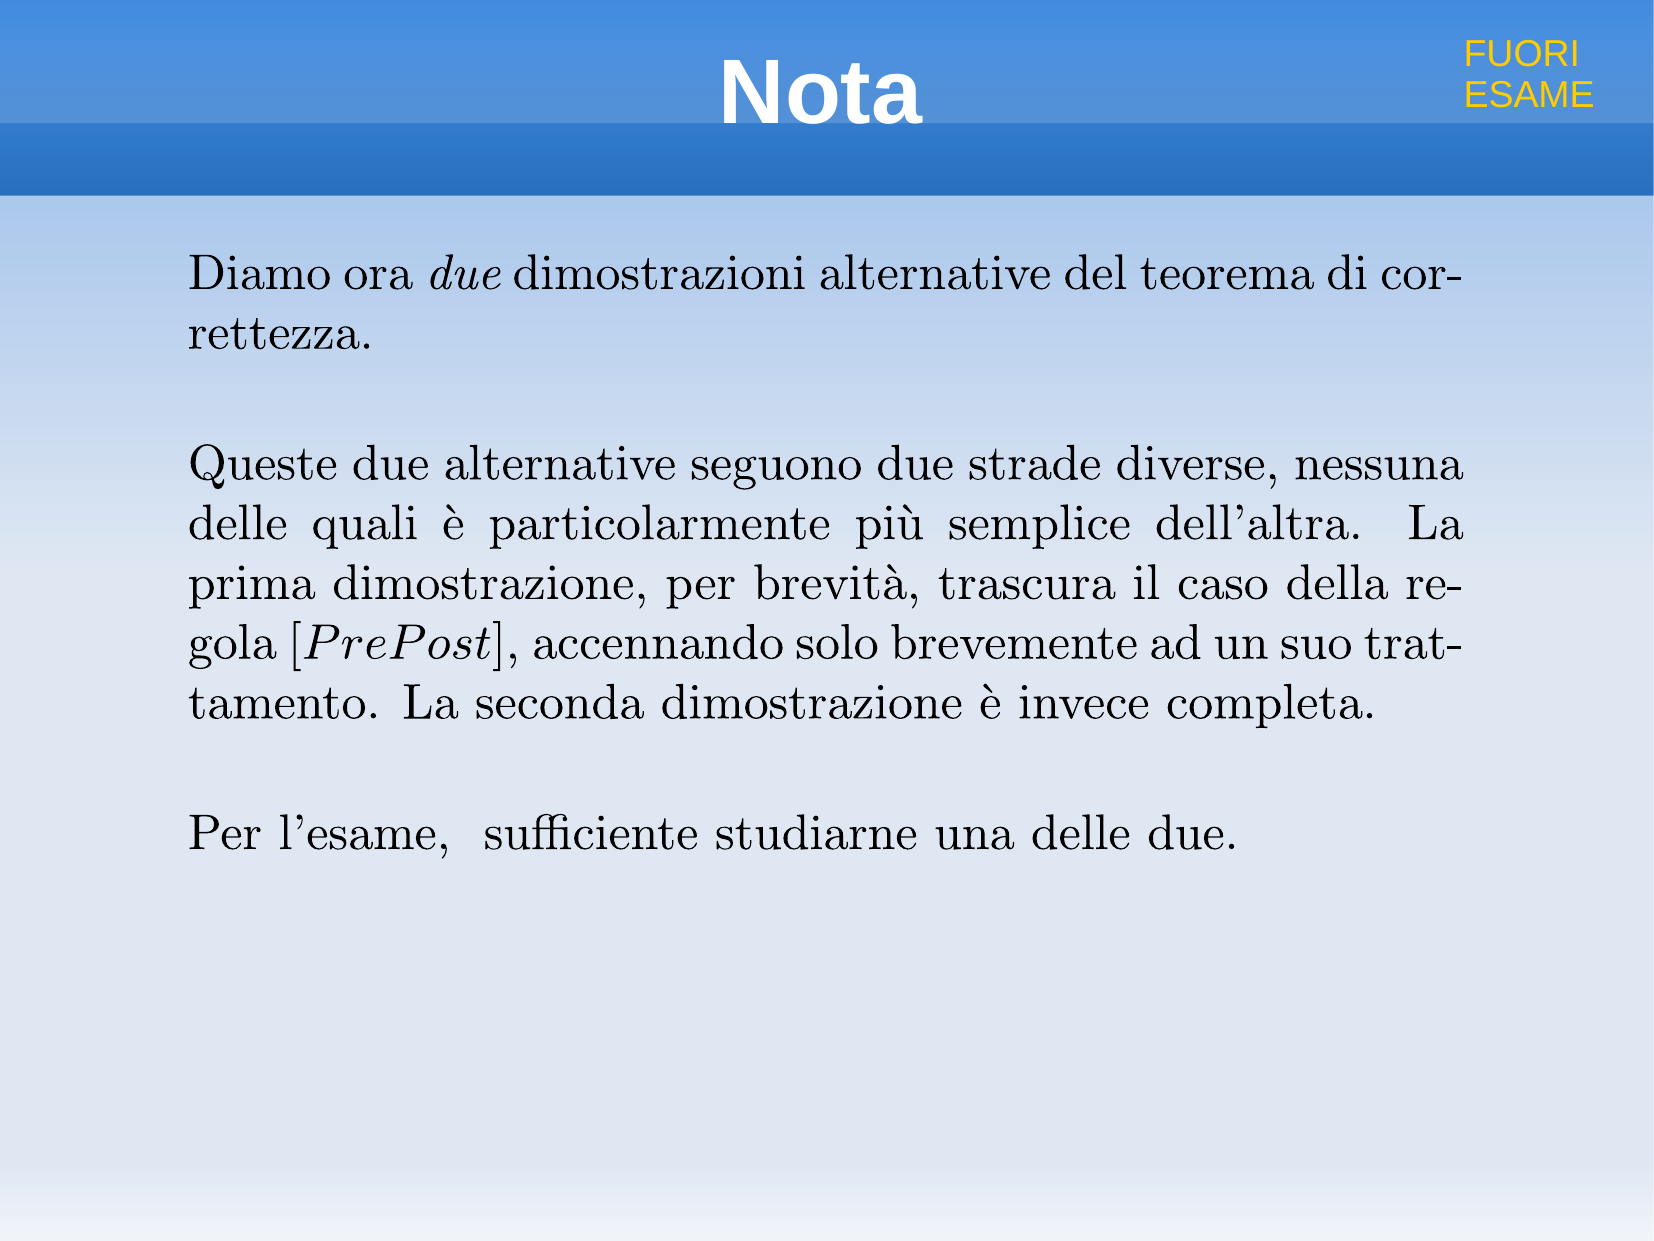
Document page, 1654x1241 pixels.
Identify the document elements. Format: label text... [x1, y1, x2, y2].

text_box [187, 254, 1464, 859]
text_box FUORI ESAME [1448, 24, 1610, 124]
picture [0, 0, 1654, 1241]
title Nota [76, 0, 1565, 188]
